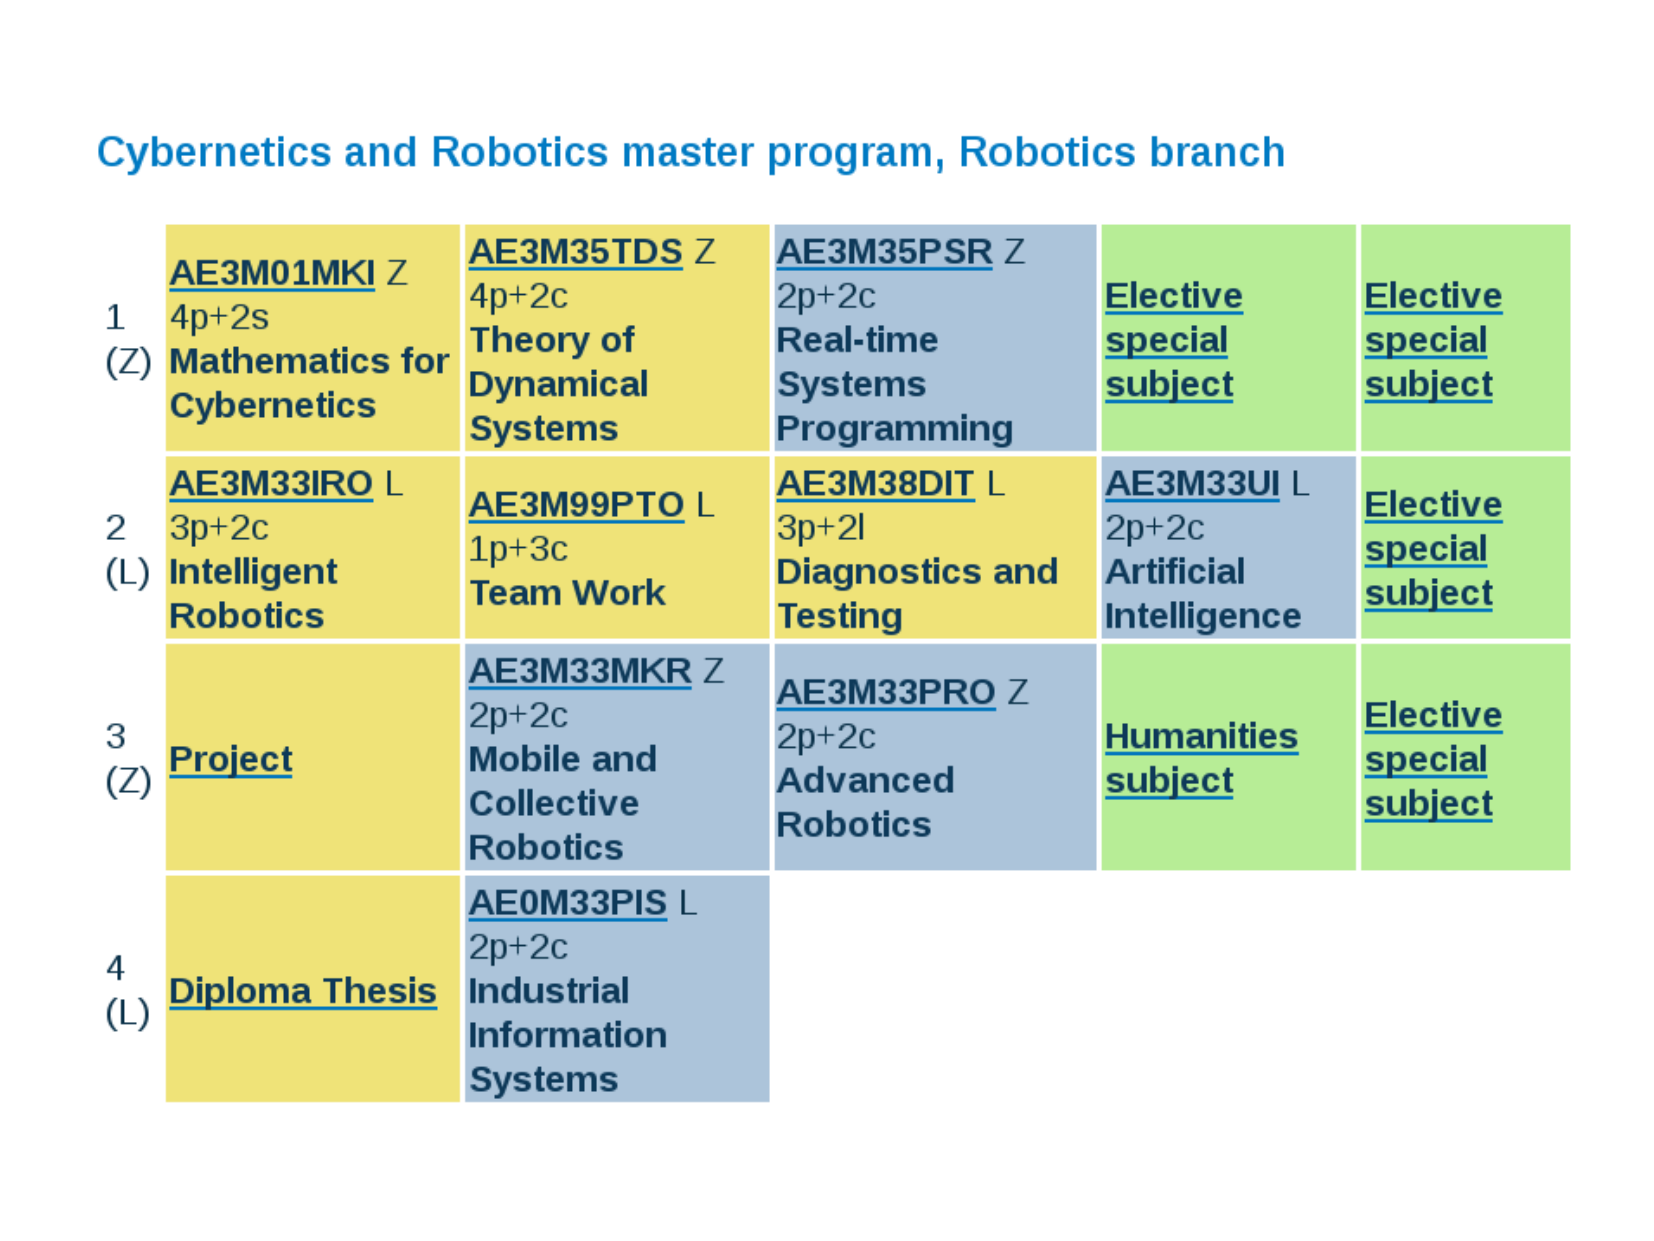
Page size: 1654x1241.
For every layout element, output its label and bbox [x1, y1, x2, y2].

picture [59, 110, 1602, 1129]
